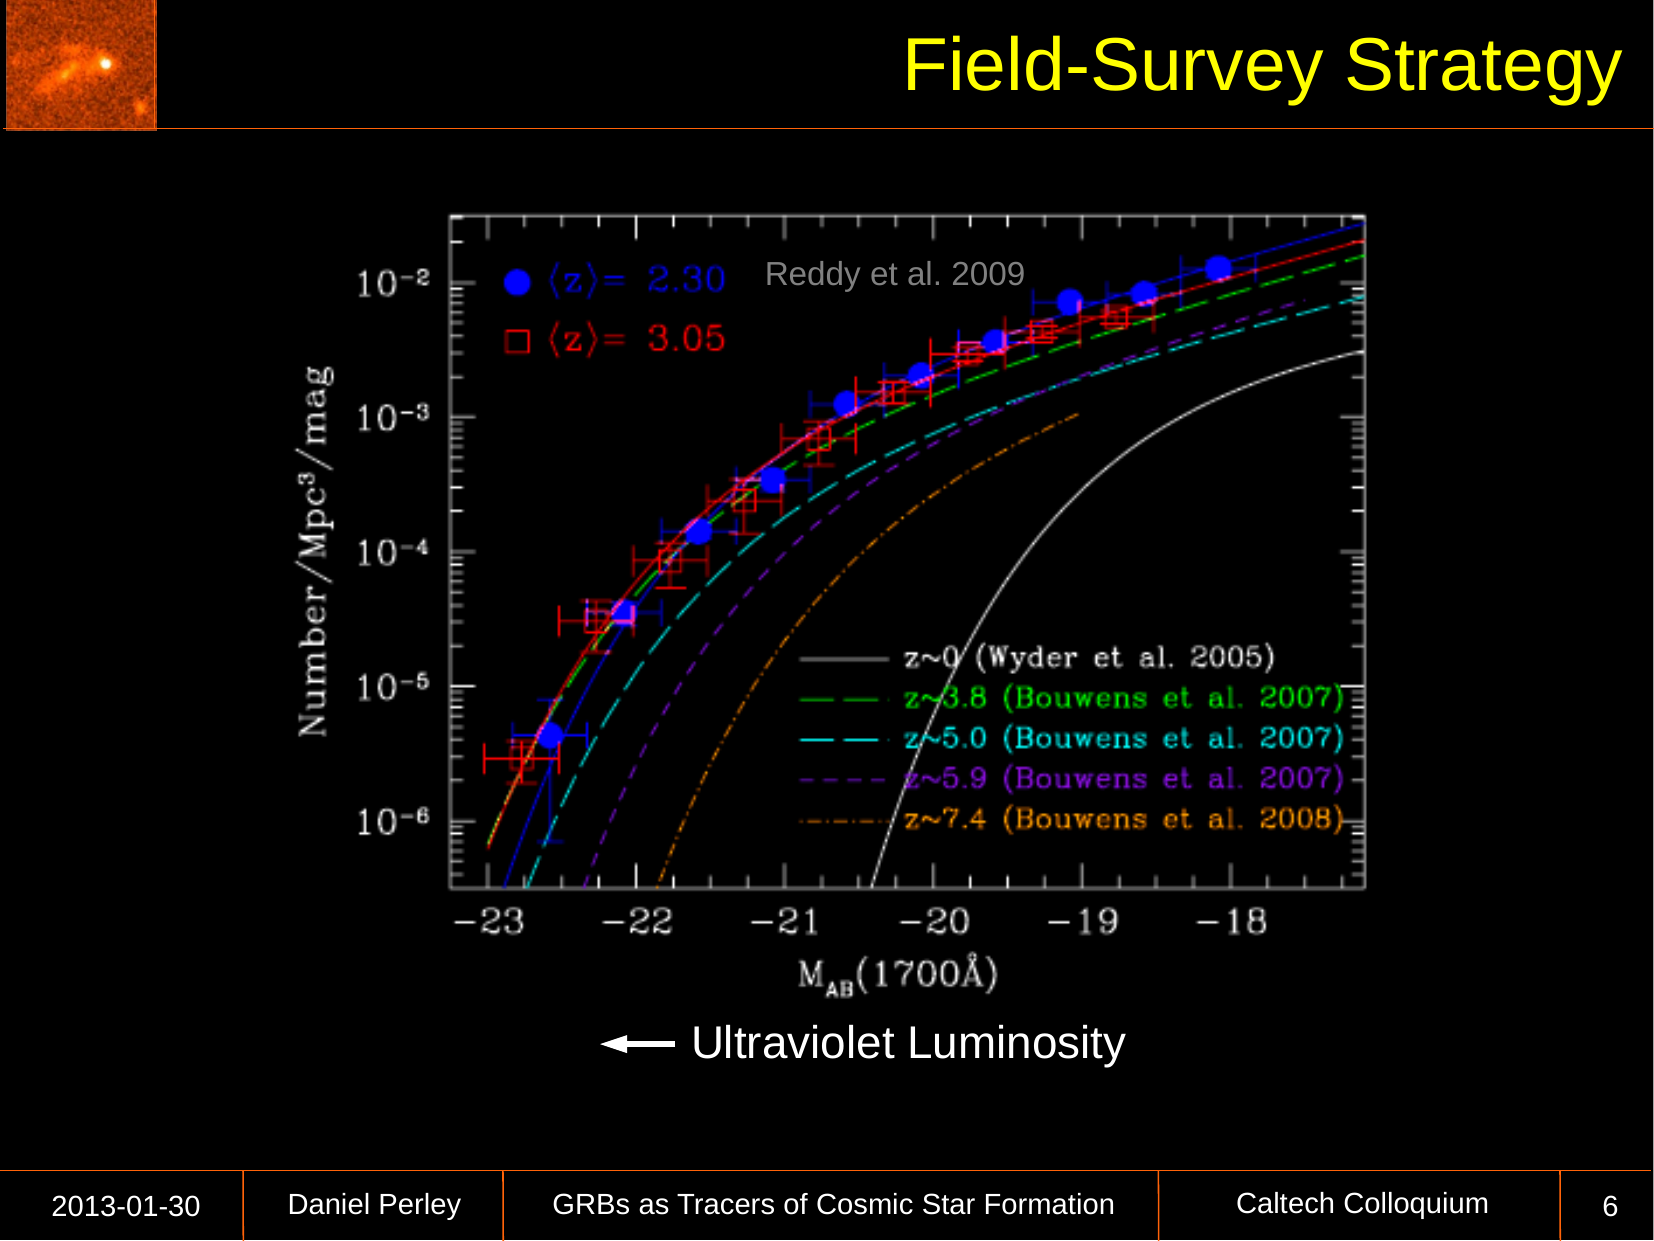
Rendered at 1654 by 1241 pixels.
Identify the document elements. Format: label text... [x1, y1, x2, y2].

text_box Ultraviolet Luminosity [552, 1006, 1266, 1079]
picture [7, 0, 154, 128]
picture [187, 190, 1388, 1013]
text_box Reddy et al. 2009 [750, 248, 1126, 301]
title Field-Survey Strategy [187, 13, 1624, 115]
